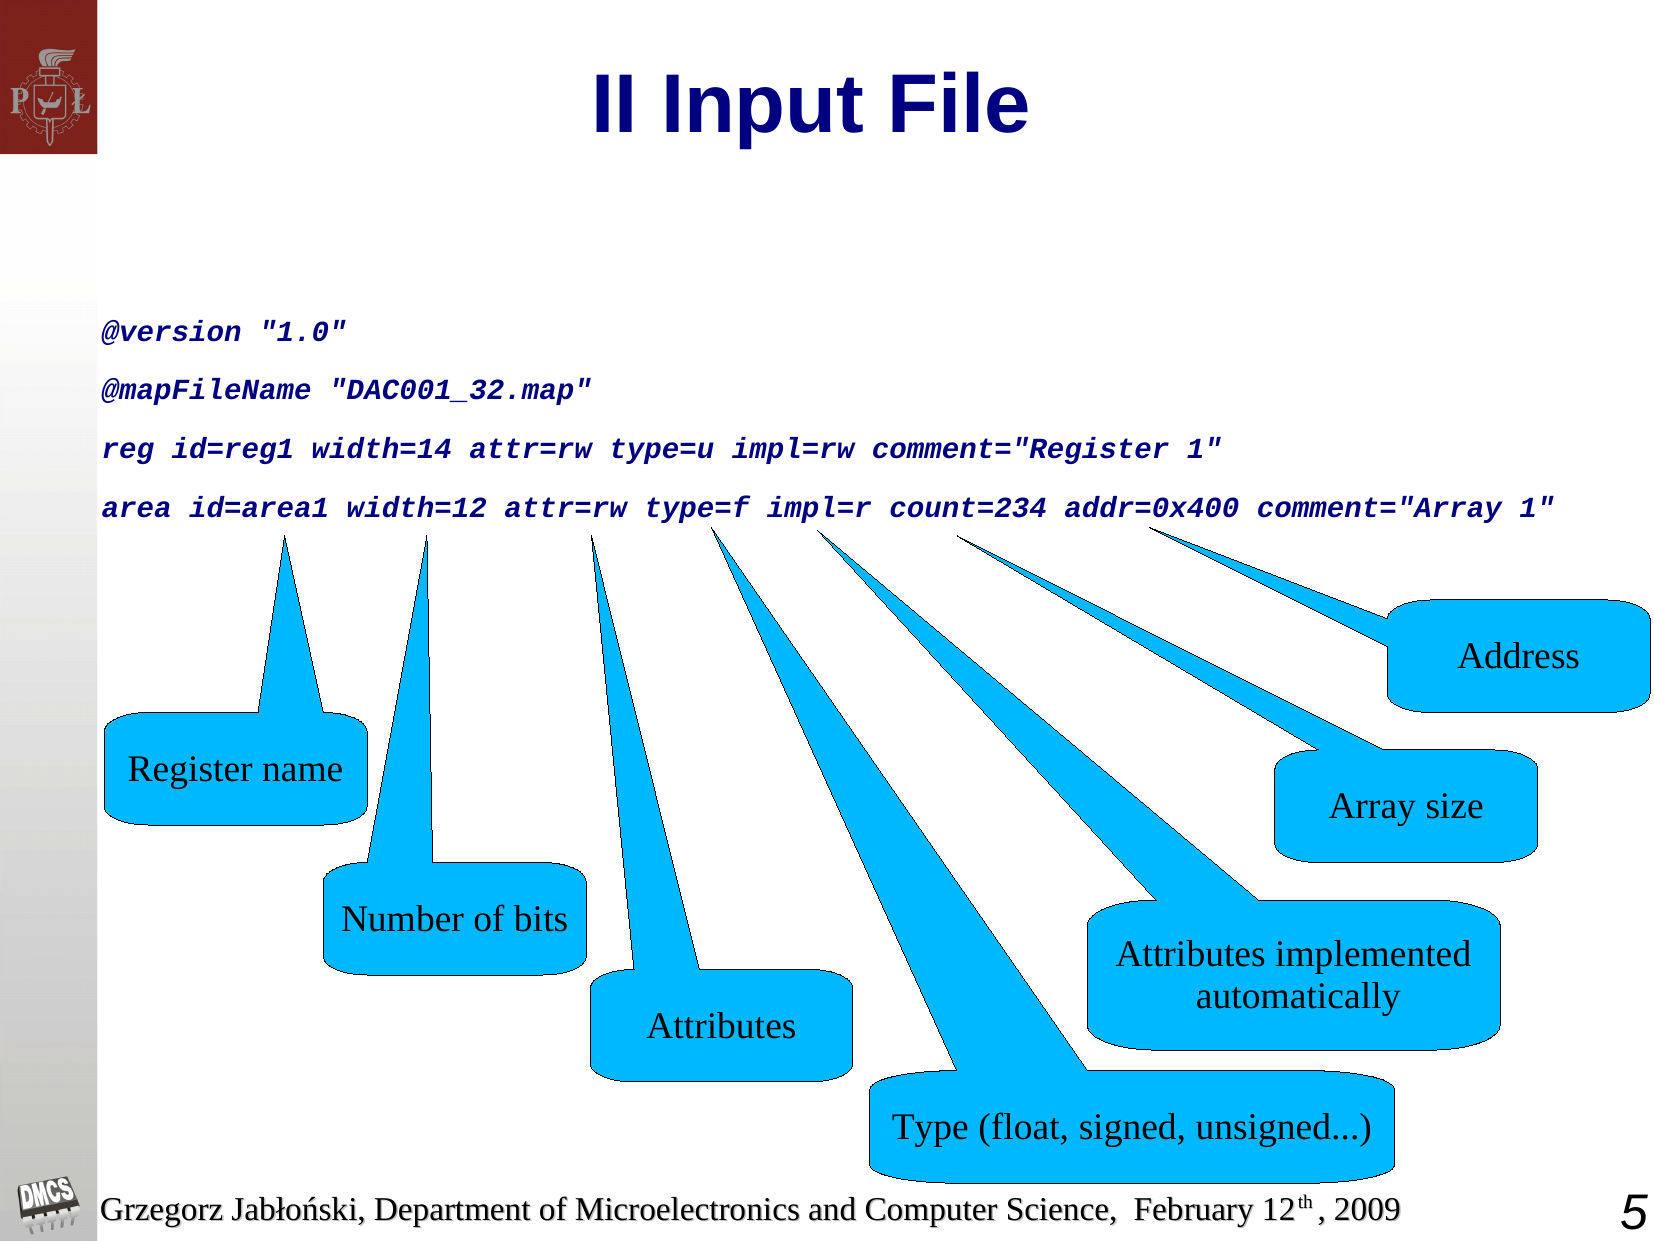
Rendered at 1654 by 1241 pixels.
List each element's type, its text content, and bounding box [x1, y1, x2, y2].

text_box Attributes [590, 535, 853, 1082]
text_box Address [1149, 527, 1651, 713]
text_box Number of bits [323, 535, 587, 976]
text_box Register name [104, 535, 368, 826]
text_box Type (float, signed, unsigned...) [711, 527, 1395, 1184]
list @version "1.0" @mapFileName "DAC001_32.map" reg id=reg1 width=14 attr=rw type=u impl=rw comment="Register 1" area id=area1 width=12 attr=rw type=f impl=r count=234 addr=0x400 comment="Array 1" [101, 316, 1610, 981]
text_box Array size [957, 535, 1538, 863]
text_box Attributes implemented automatically [817, 530, 1501, 1051]
title II Input File [98, 0, 1525, 208]
